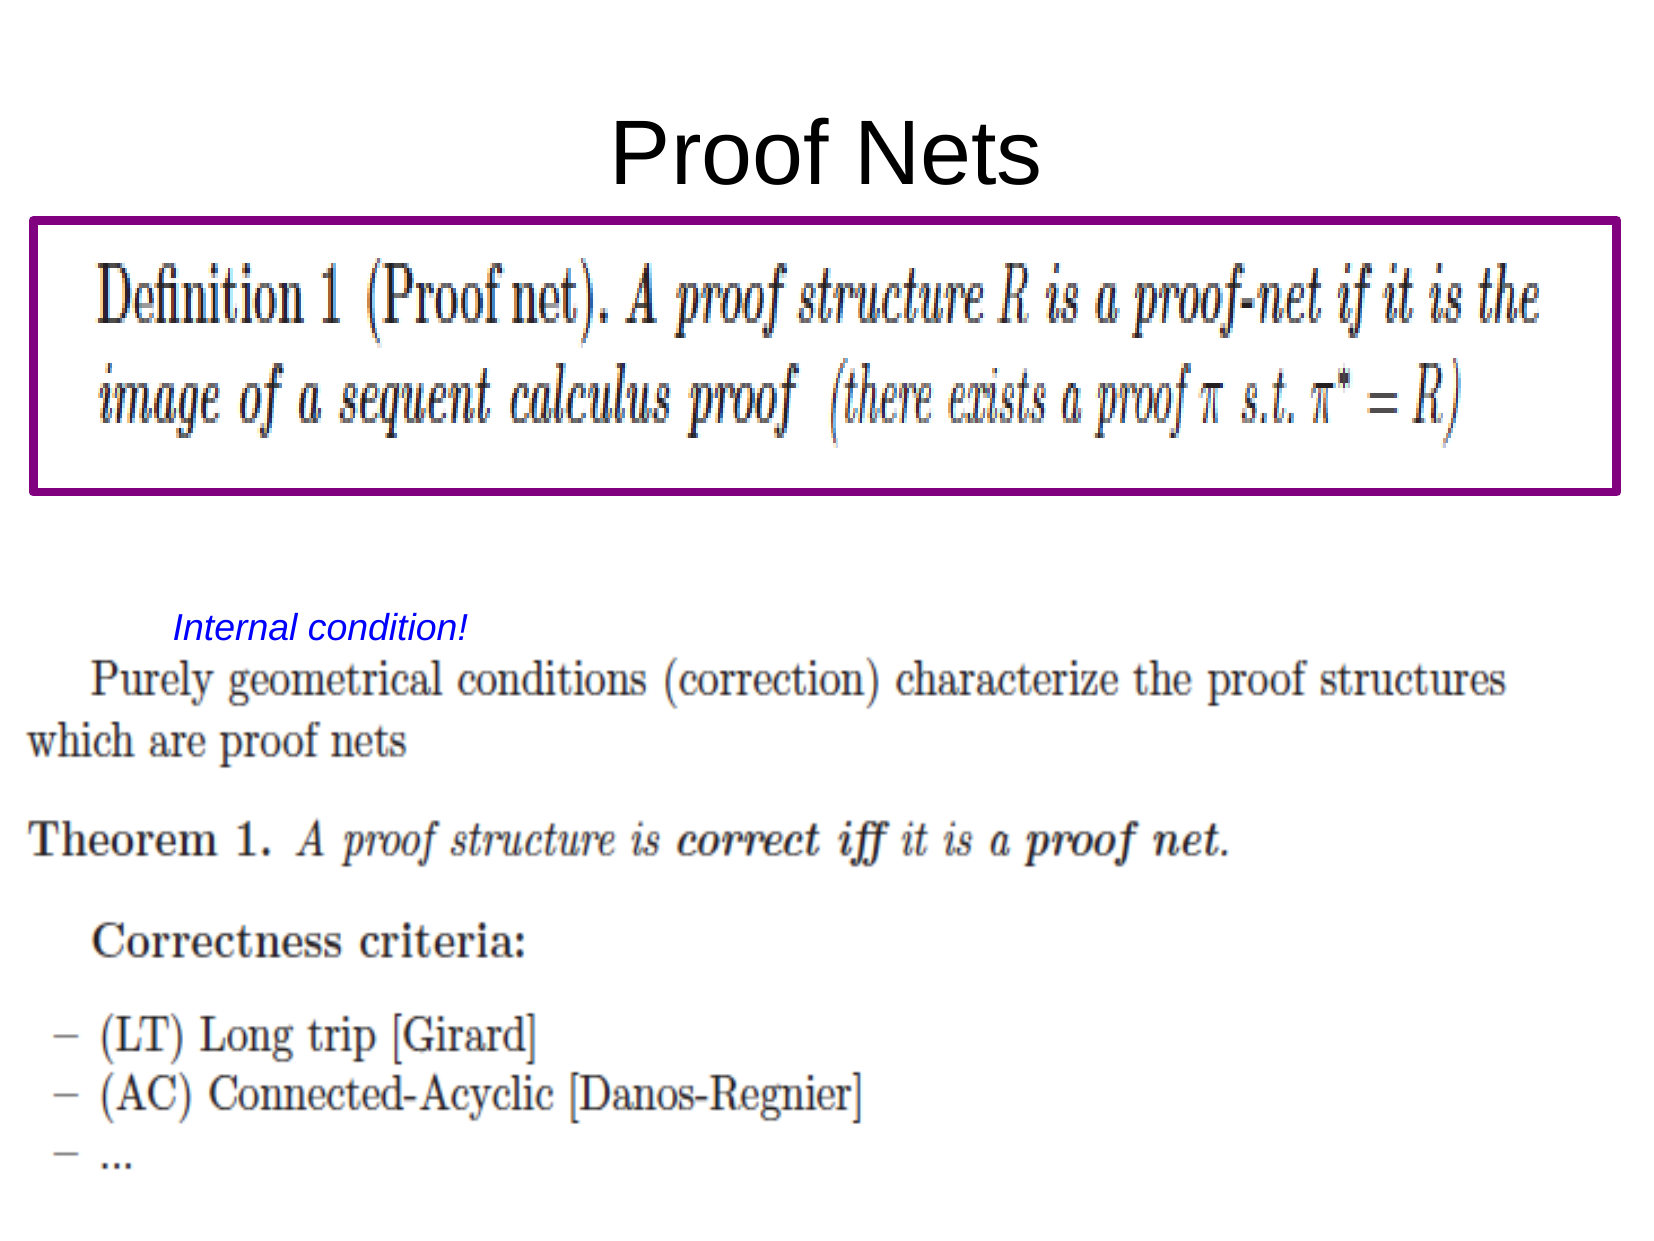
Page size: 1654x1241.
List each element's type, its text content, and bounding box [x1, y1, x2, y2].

title Proof Nets [82, 56, 1571, 216]
text_box Internal condition! [158, 598, 484, 656]
picture [0, 637, 1647, 1215]
picture [37, 225, 1613, 488]
